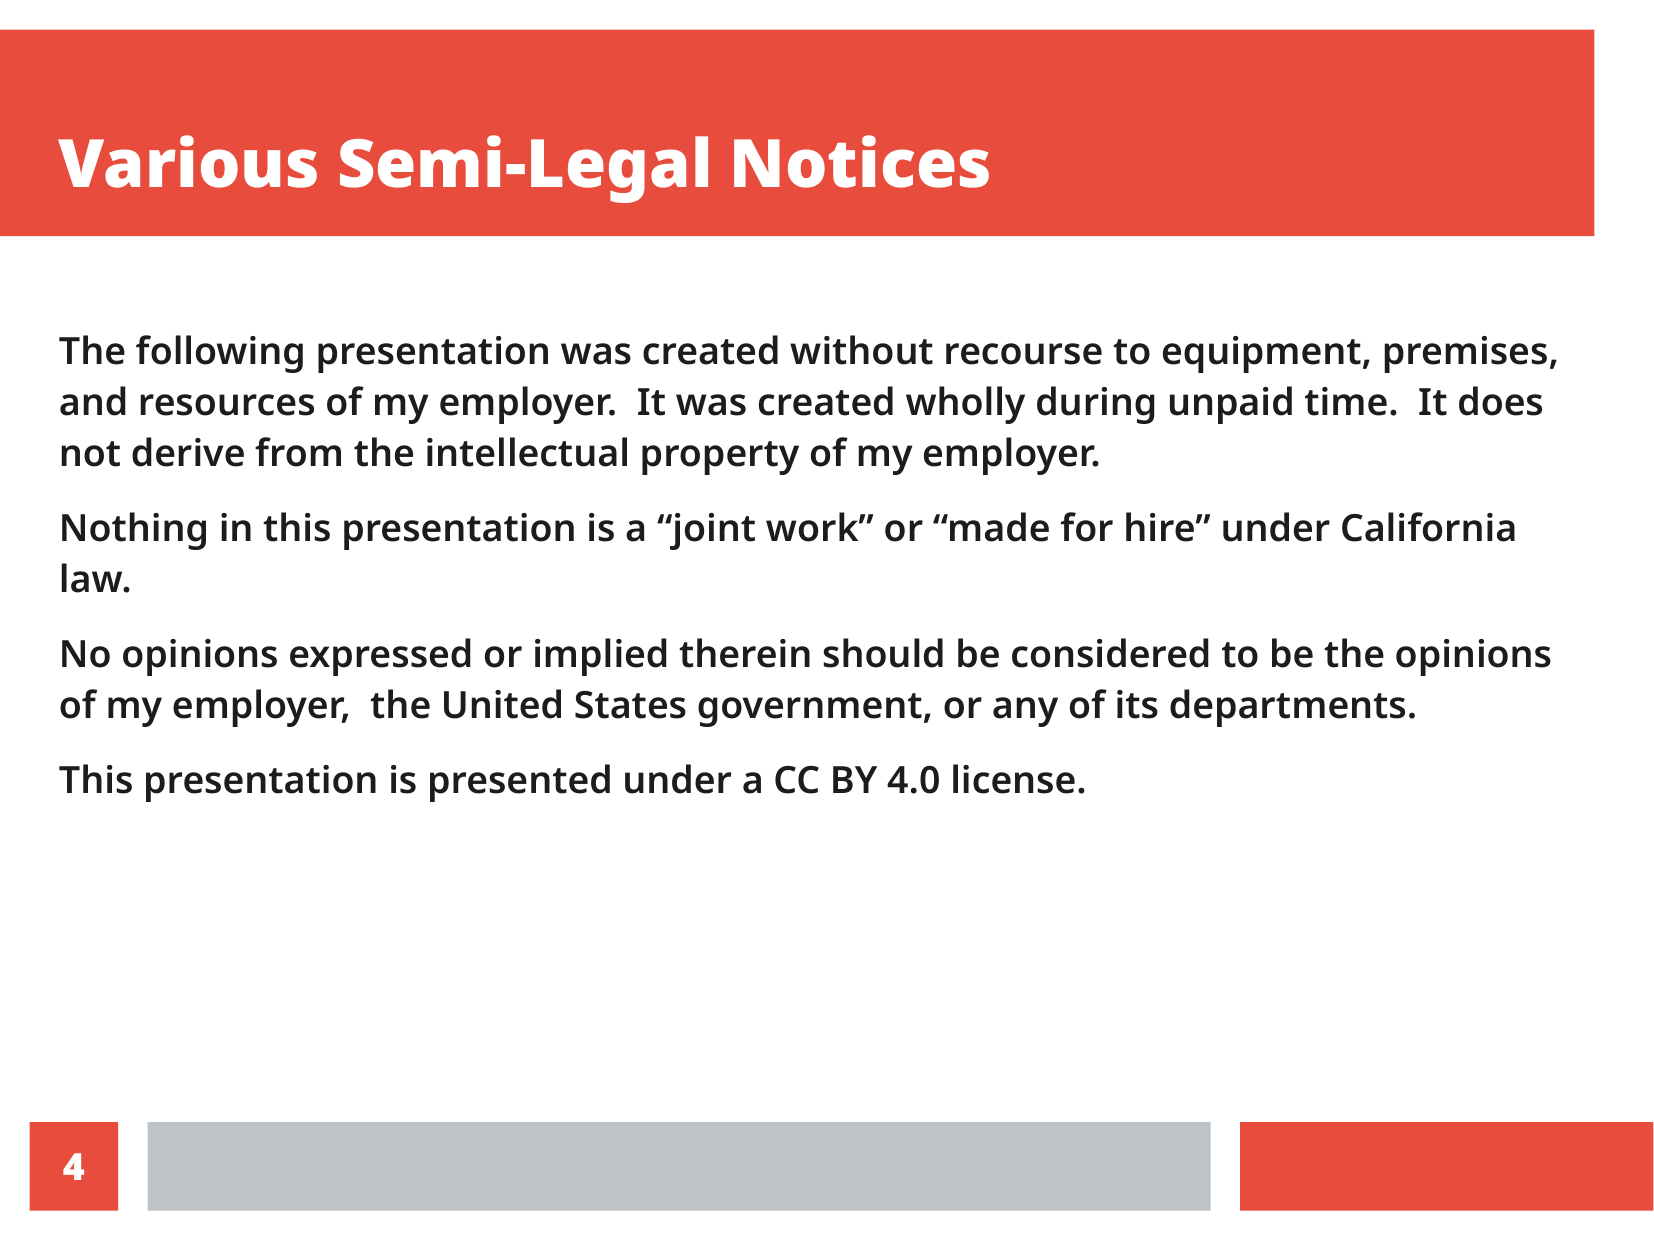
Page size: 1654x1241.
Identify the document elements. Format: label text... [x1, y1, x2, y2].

title Various Semi-Legal Notices [59, 59, 1595, 207]
list The following presentation was created without recourse to equipment, premises, and resources of my employer. It was created wholly during unpaid time. It does not derive from the intellectual property of my employer. Nothing in this presentation is a “joint work” or “made for hire” under California law. No opinions expressed or implied therein should be considered to be the opinions of my employer, the United States government, or any of its departments. This presentation is presented under a CC BY 4.0 license. [59, 324, 1565, 1093]
